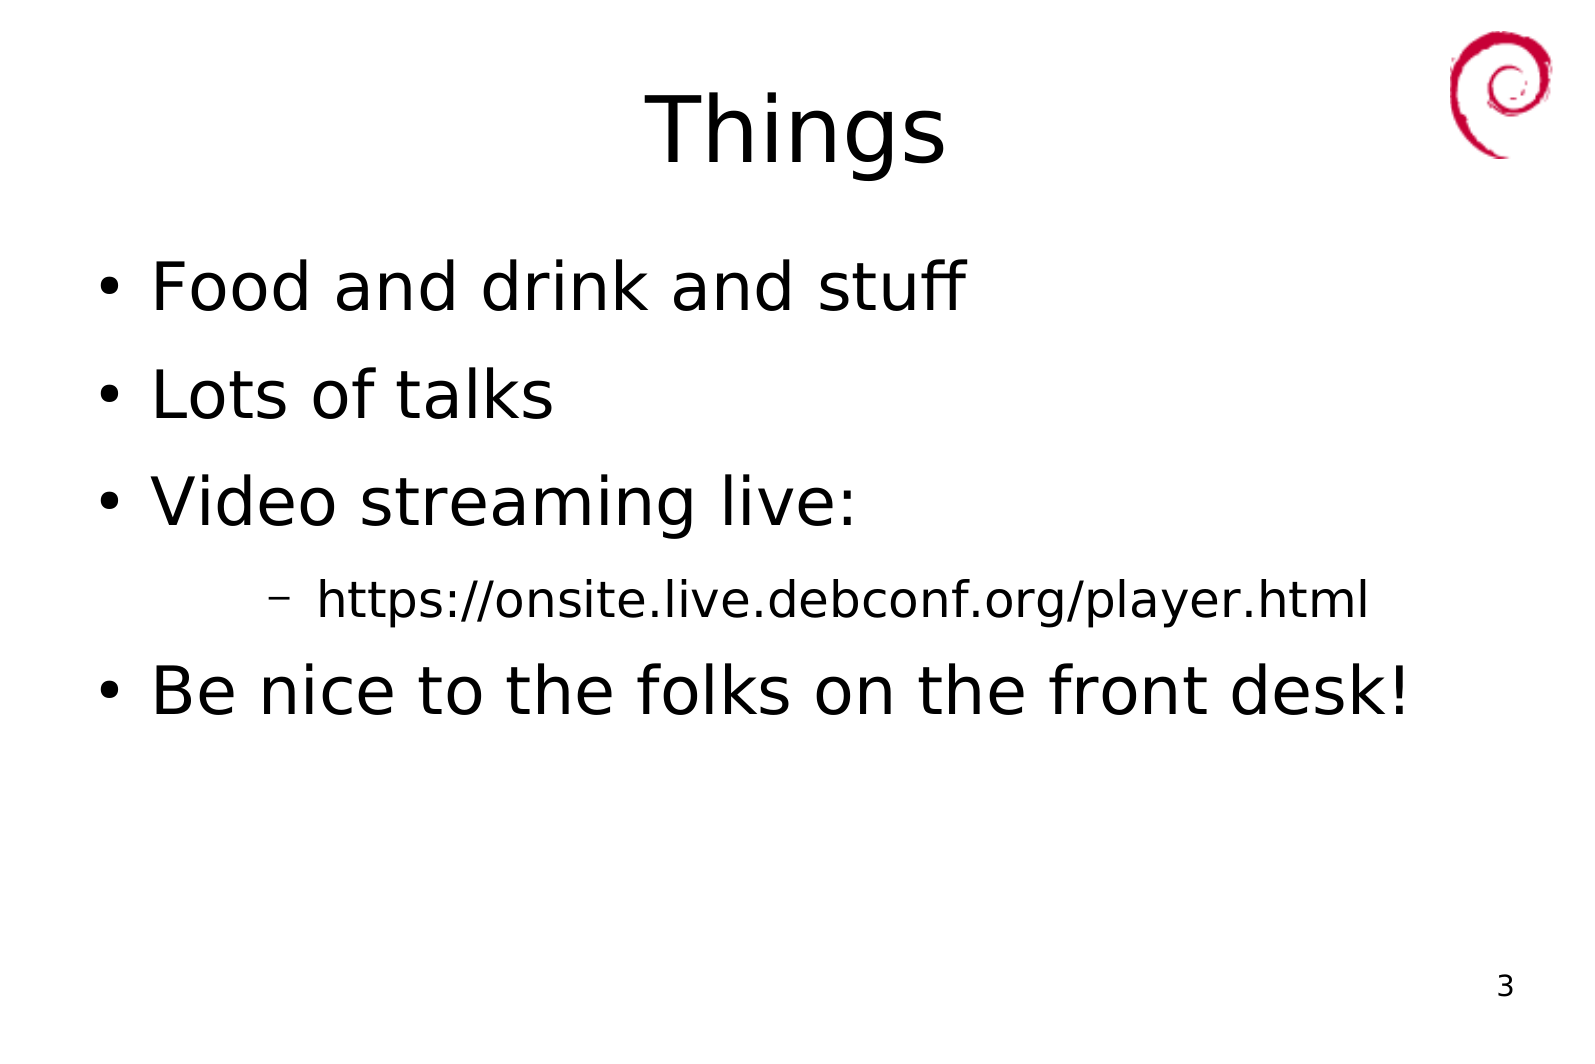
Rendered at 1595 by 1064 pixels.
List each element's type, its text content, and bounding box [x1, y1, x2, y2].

title Things [79, 42, 1515, 220]
picture [1450, 31, 1555, 159]
list Food and drink and stuff Lots of talks Video streaming live: https://onsite.live.debconf.org/player.html Be nice to the folks on the front desk! [79, 248, 1515, 1037]
